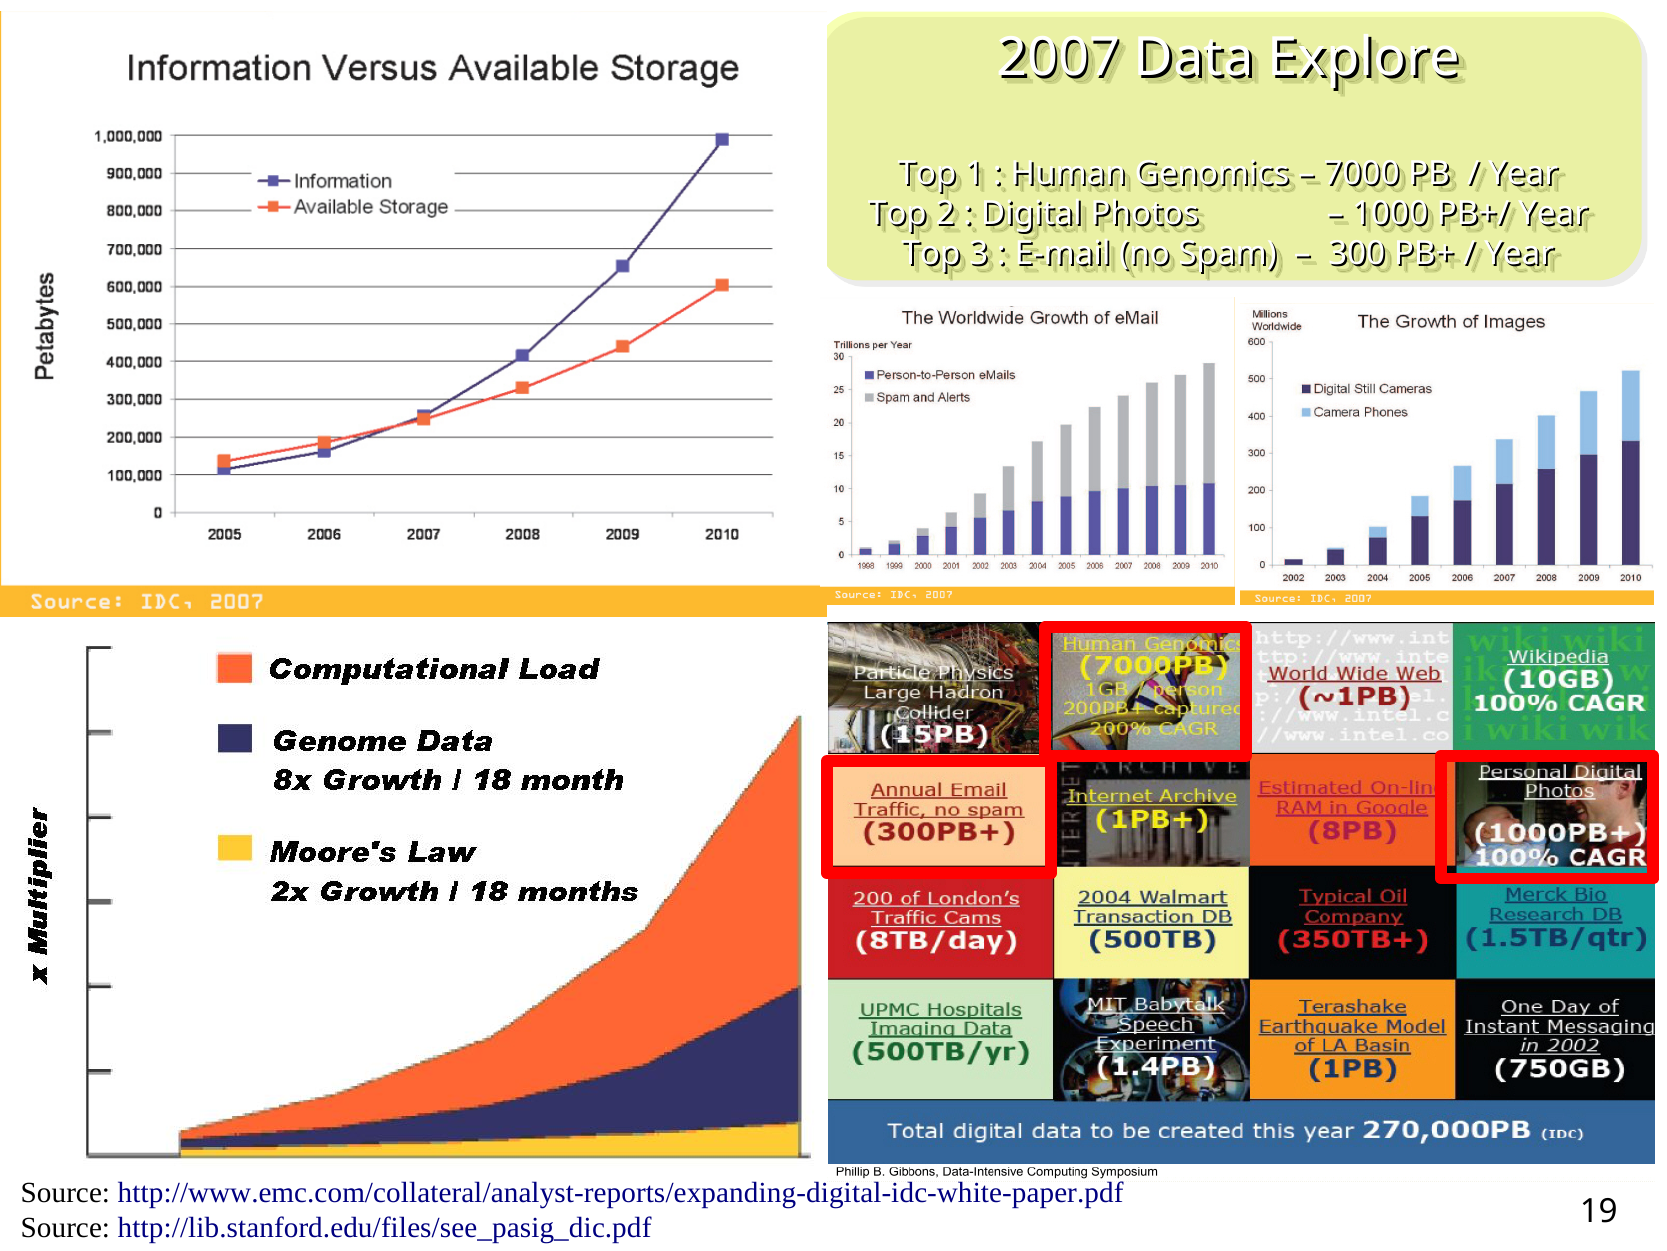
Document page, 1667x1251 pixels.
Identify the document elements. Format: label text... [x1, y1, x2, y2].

picture [1240, 303, 1654, 605]
picture [0, 621, 1655, 1182]
picture [833, 767, 1045, 867]
picture [1447, 762, 1647, 873]
picture [1051, 633, 1240, 750]
text_box Source: http://www.emc.com/collateral/analyst-reports/expanding-digital-idc-white-paper.pdf Source: http://lib.stanford.edu/files/see_pasig_dic.pdf [5, 1165, 1276, 1251]
picture [0, 11, 1235, 617]
text_box 2007 Data Explore Top 1 : Human Genomics – 7000 PB / Year Top 2 : Digital Photos – 1000 PB+/ Year Top 3 : E-mail (no Spam) – 300 PB+ / Year [827, 11, 1642, 281]
